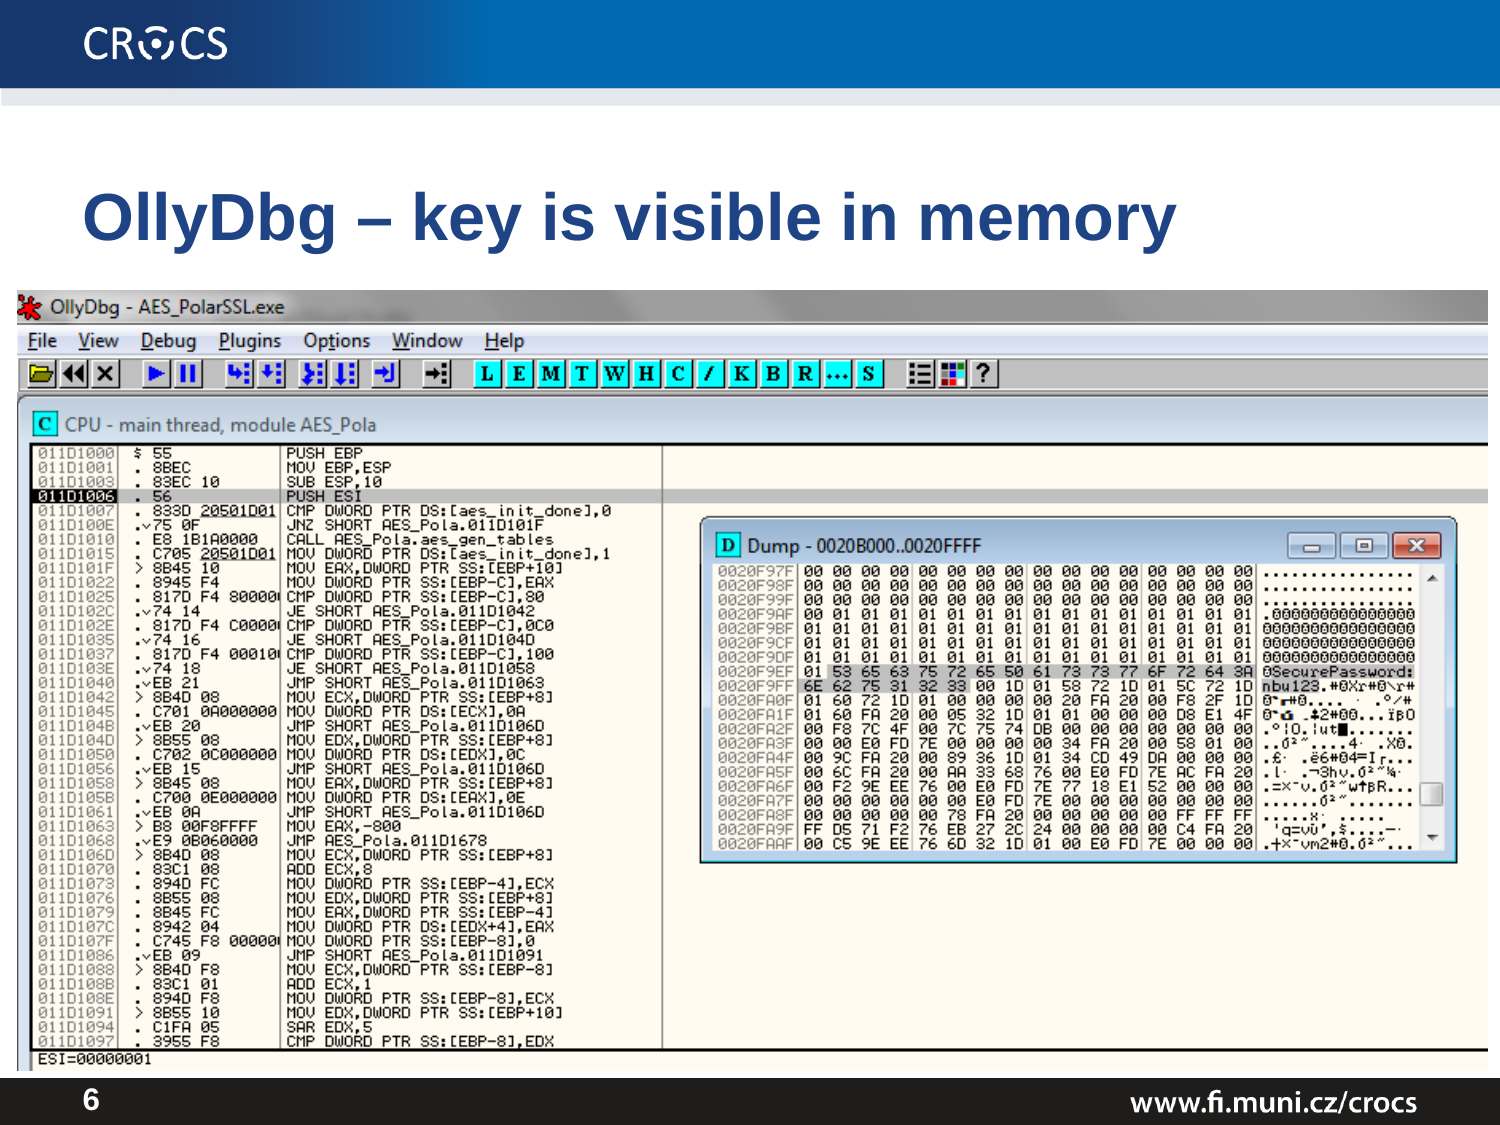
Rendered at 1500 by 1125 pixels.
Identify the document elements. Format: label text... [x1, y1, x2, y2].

picture [0, 0, 1500, 1125]
text_box <number> [82, 1078, 148, 1125]
text_box OllyDbg – key is visible in memory [82, 148, 1433, 279]
